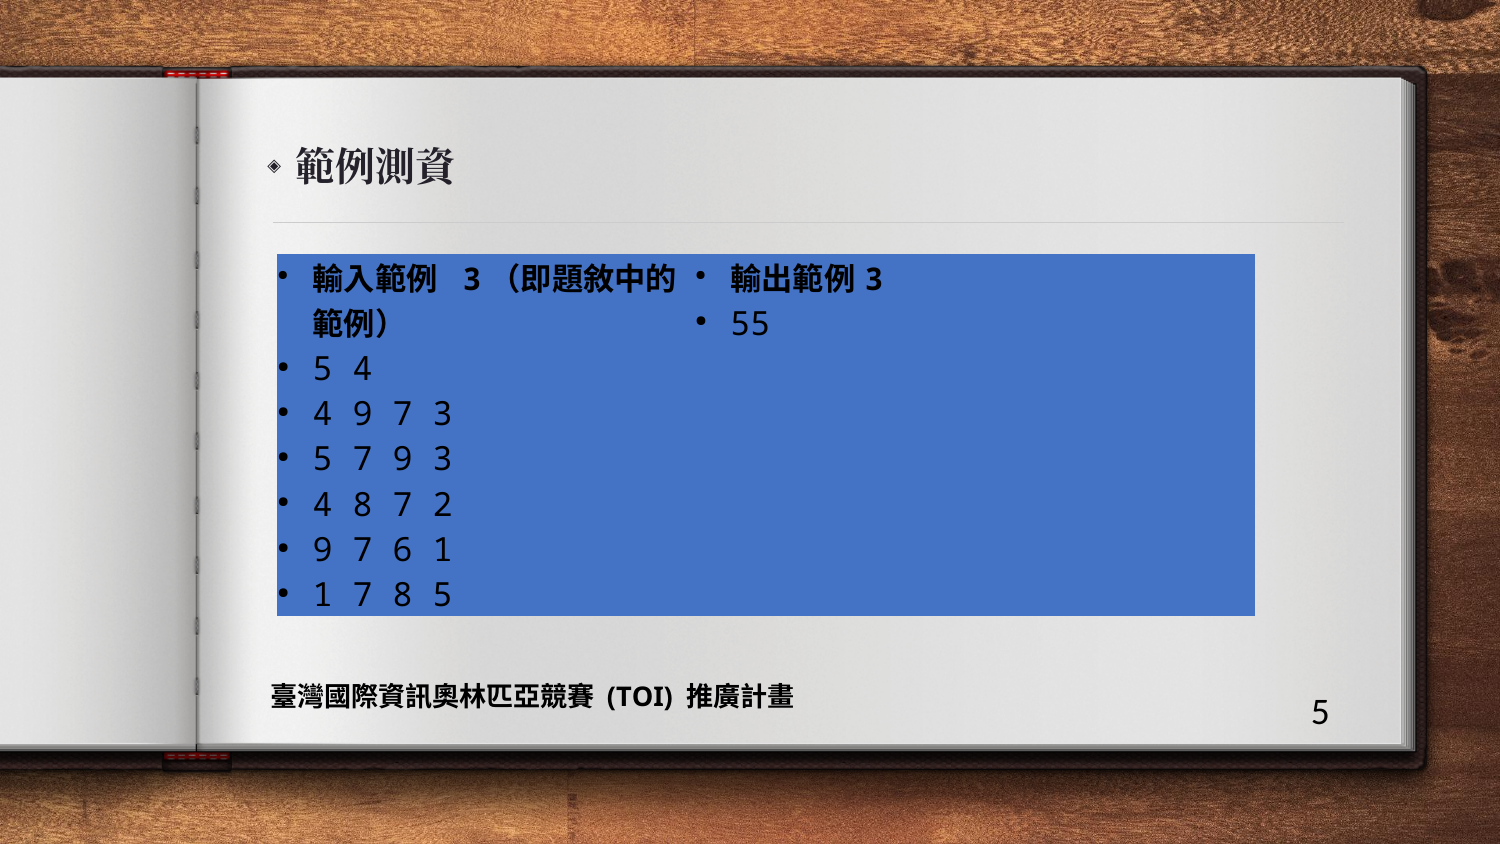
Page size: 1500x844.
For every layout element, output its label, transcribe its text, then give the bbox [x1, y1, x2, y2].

text_box [1295, 672, 1386, 737]
list 範例測資 [252, 126, 1194, 205]
table_header 輸出範例3 55 [695, 254, 1255, 616]
table_header 輸入範例 3（即題敘中的範例） 5 4 4 9 7 3 5 7 9 3 4 8 7 2 9 7 6 1 1 7 8 5 [277, 254, 695, 616]
